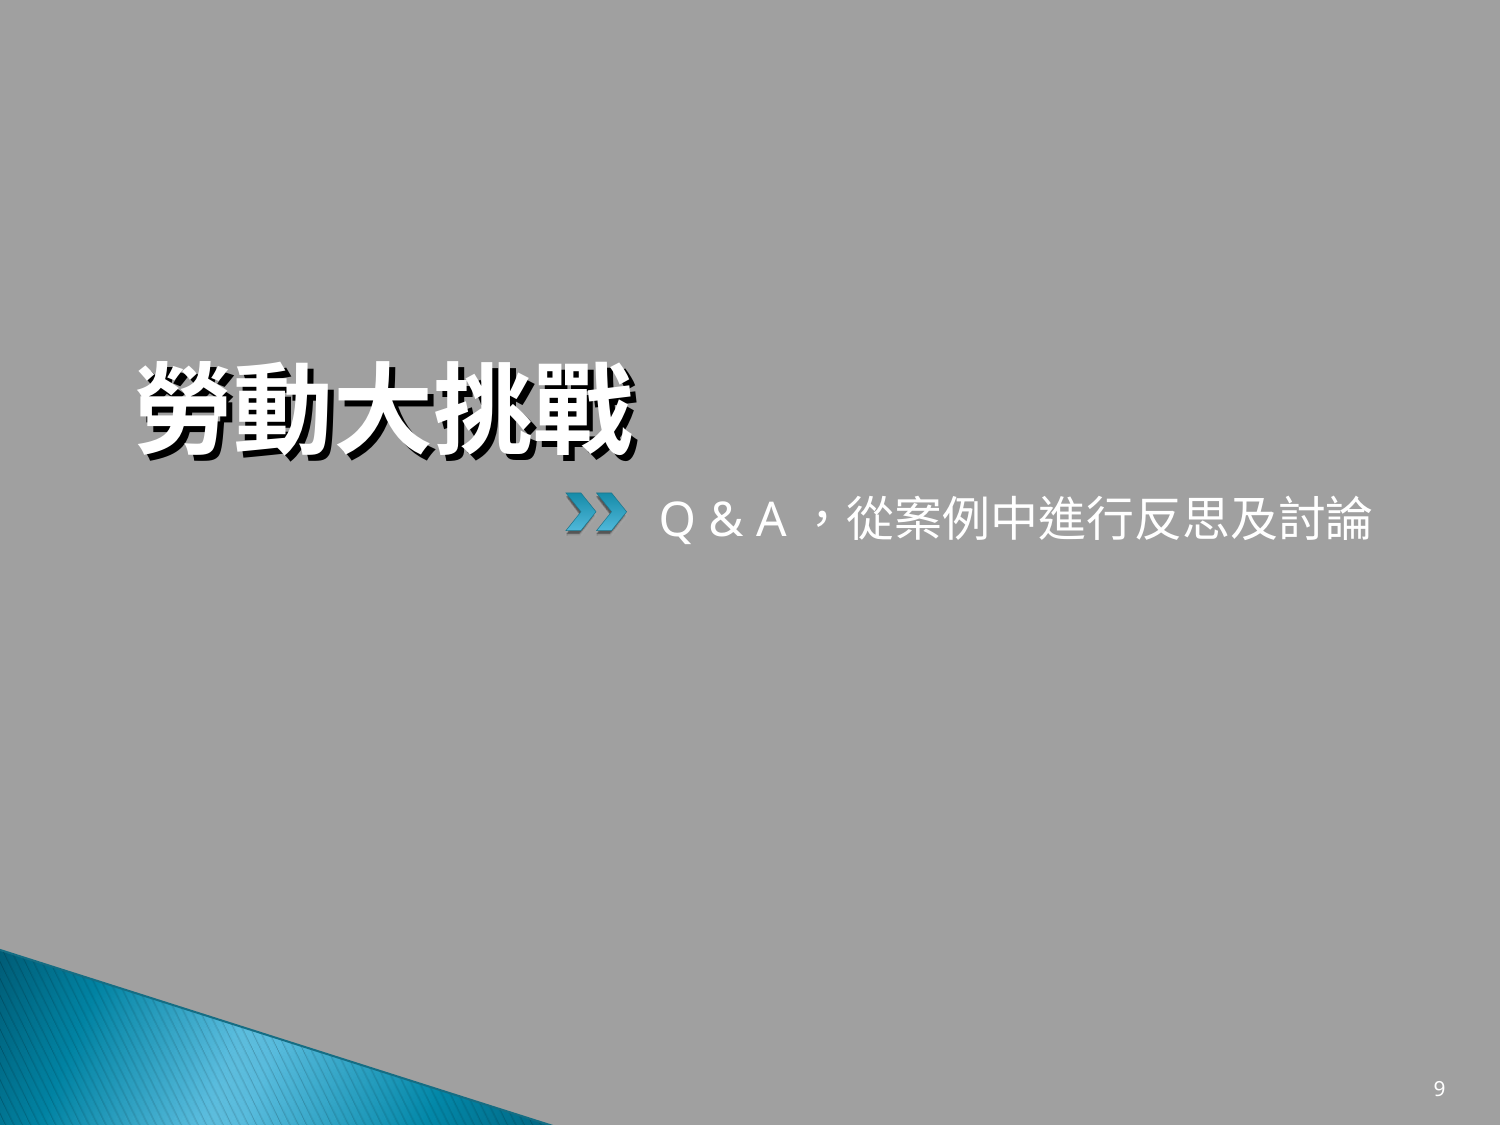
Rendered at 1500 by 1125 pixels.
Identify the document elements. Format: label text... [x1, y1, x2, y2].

title 勞動大挑戰 [118, 173, 1394, 474]
text_box [1418, 1051, 1479, 1112]
list Q & A，從案例中進行反思及討論 [643, 480, 1394, 720]
